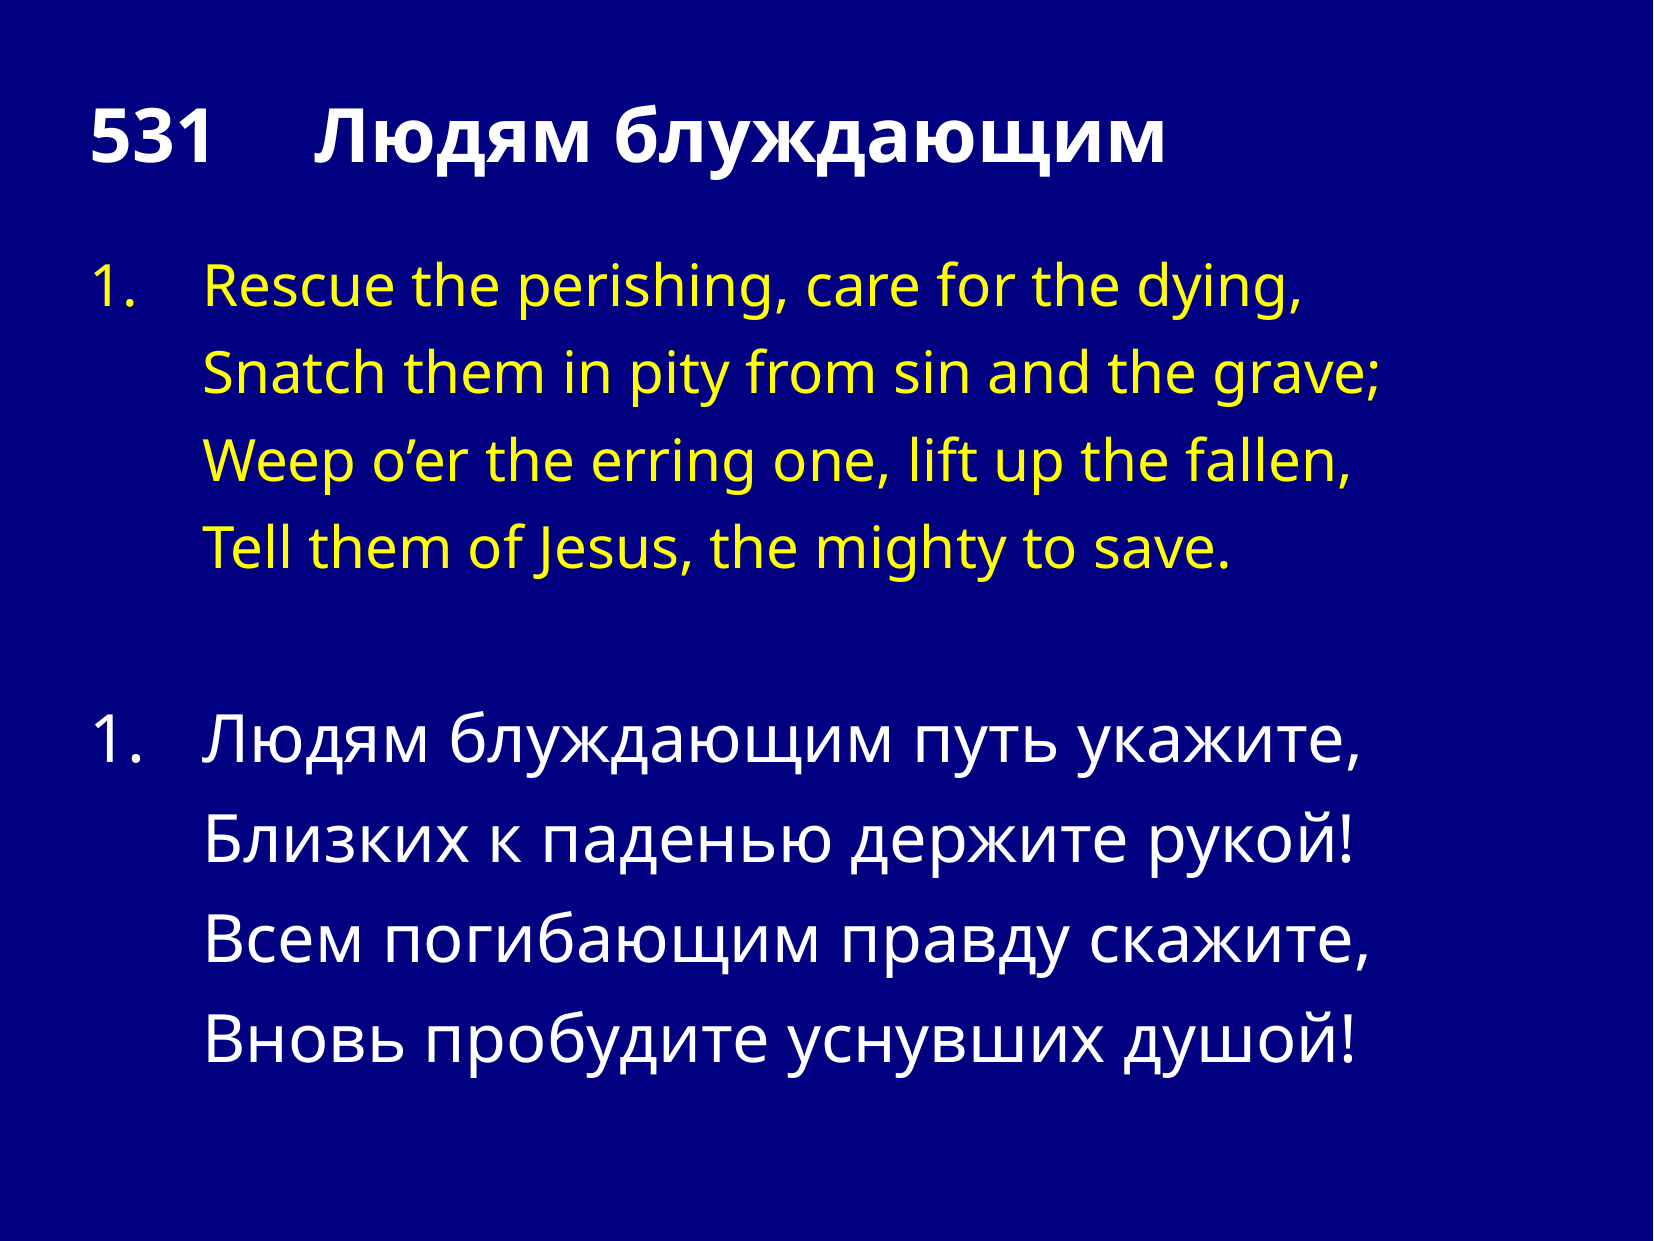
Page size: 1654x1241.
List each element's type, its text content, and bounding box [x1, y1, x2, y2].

text_box 531 Людям блуждающим [75, 75, 1576, 188]
text_box 1. Людям блуждающим путь укажите, Близких к паденью держите рукой! Всем погибающим правду скажите, Вновь пробудите уснувших душой! [75, 675, 1576, 1163]
text_box 1. Rescue the perishing, care for the dying, Snatch them in pity from sin and the grave; Weep o’er the erring one, lift up the fallen, Tell them of Jesus, the mighty to save. [75, 188, 1576, 638]
